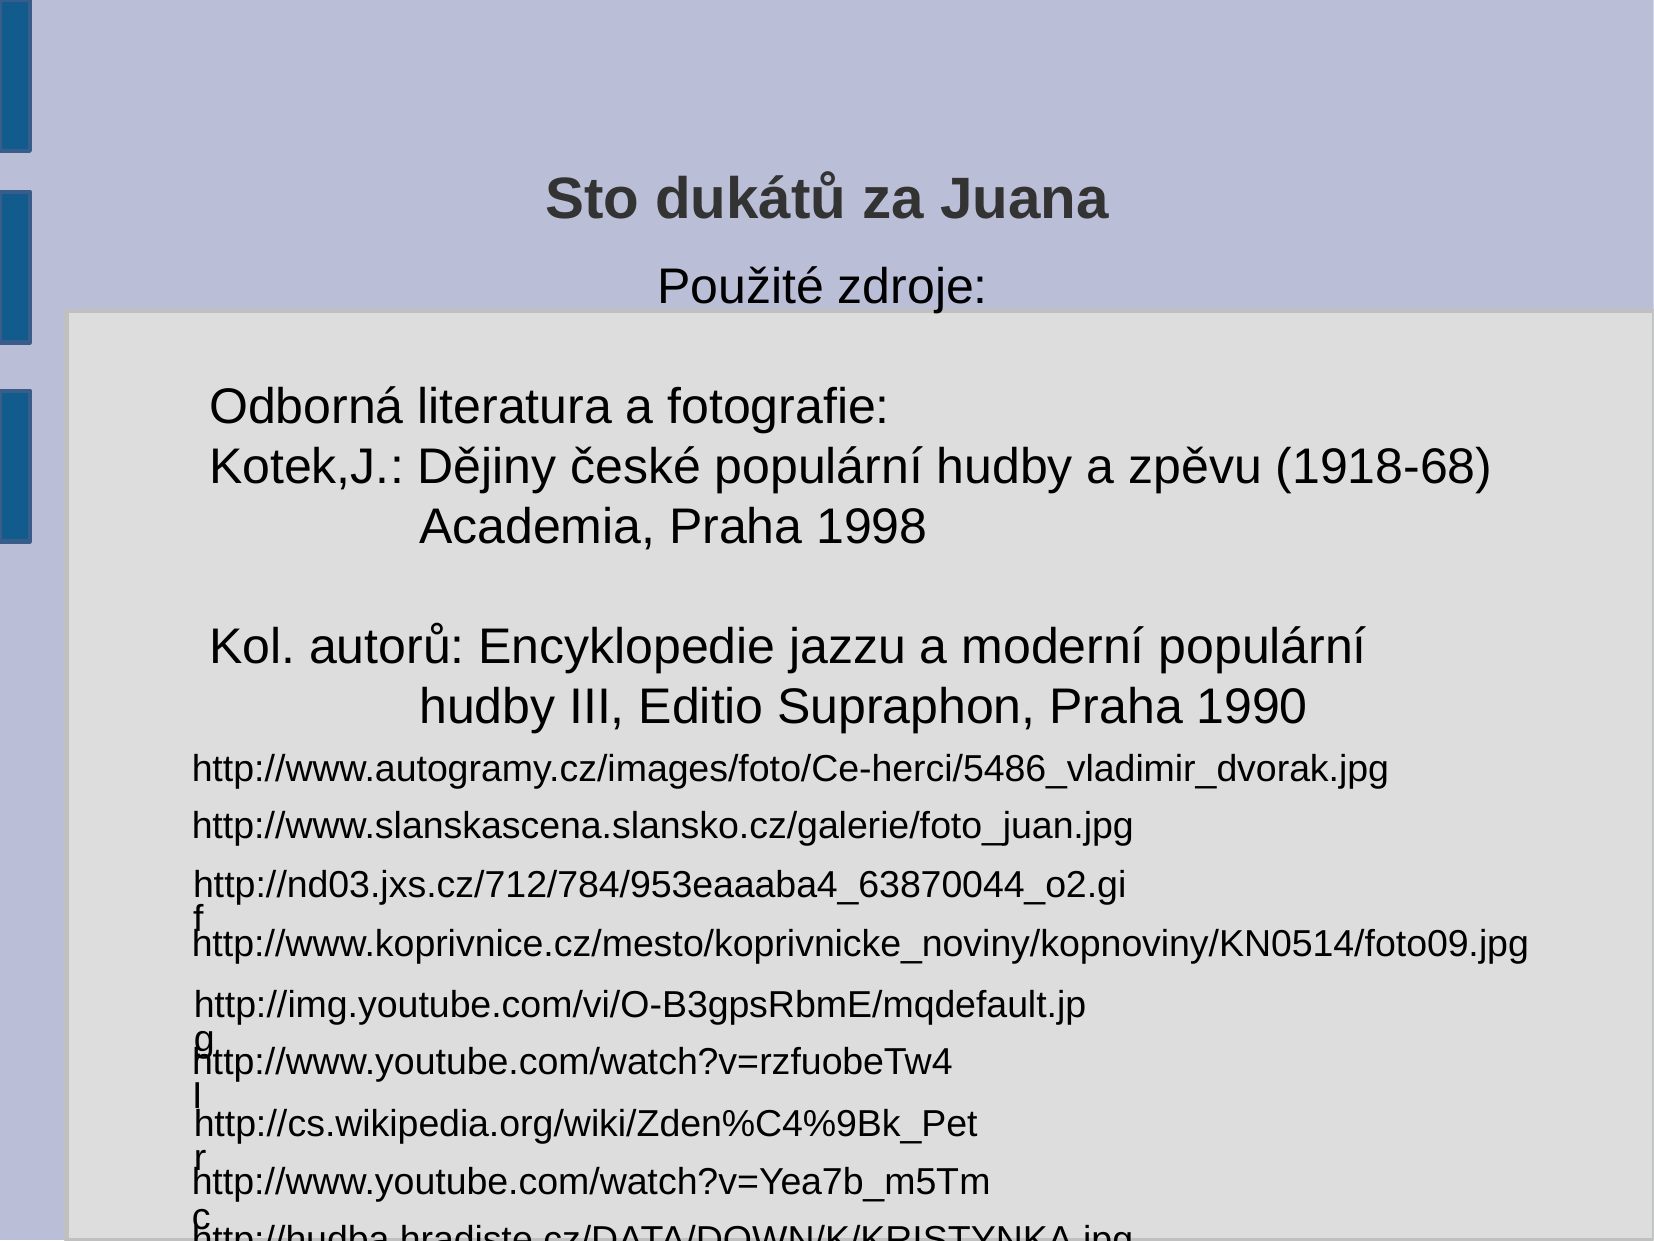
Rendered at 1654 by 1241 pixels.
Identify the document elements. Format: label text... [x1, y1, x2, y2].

list Použité zdroje: Odborná literatura a fotografie: Kotek,J.: Dějiny české populární hudby a zpěvu (1918-68) Academia, Praha 1998 Kol. autorů: Encyklopedie jazzu a moderní populární hudby III, Editio Supraphon, Praha 1990 [120, 253, 1533, 1241]
text_box http://www.youtube.com/watch?v=Yea7b_m5Tmc [177, 1153, 1022, 1210]
text_box http://cs.wikipedia.org/wiki/Zden%C4%9Bk_Petr [179, 1094, 1004, 1152]
text_box http://img.youtube.com/vi/O-B3gpsRbmE/mqdefault.jpg [179, 976, 1123, 1034]
text_box http://nd03.jxs.cz/712/784/953eaaaba4_63870044_o2.gif [178, 856, 1152, 914]
text_box http://www.autogramy.cz/images/foto/Ce-herci/5486_vladimir_dvorak.jpg [177, 740, 1609, 798]
text_box http://hudba.hradiste.cz/DATA/DOWN/K/KRISTYNKA.jpg [177, 1210, 1150, 1241]
text_box http://www.youtube.com/watch?v=rzfuobeTw4I [177, 1033, 975, 1091]
text_box http://www.koprivnice.cz/mesto/koprivnicke_noviny/kopnoviny/KN0514/foto09.jpg [177, 915, 1601, 973]
title Sto dukátů za Juana [121, 91, 1534, 299]
text_box http://www.slanskascena.slansko.cz/galerie/foto_juan.jpg [177, 797, 1354, 855]
